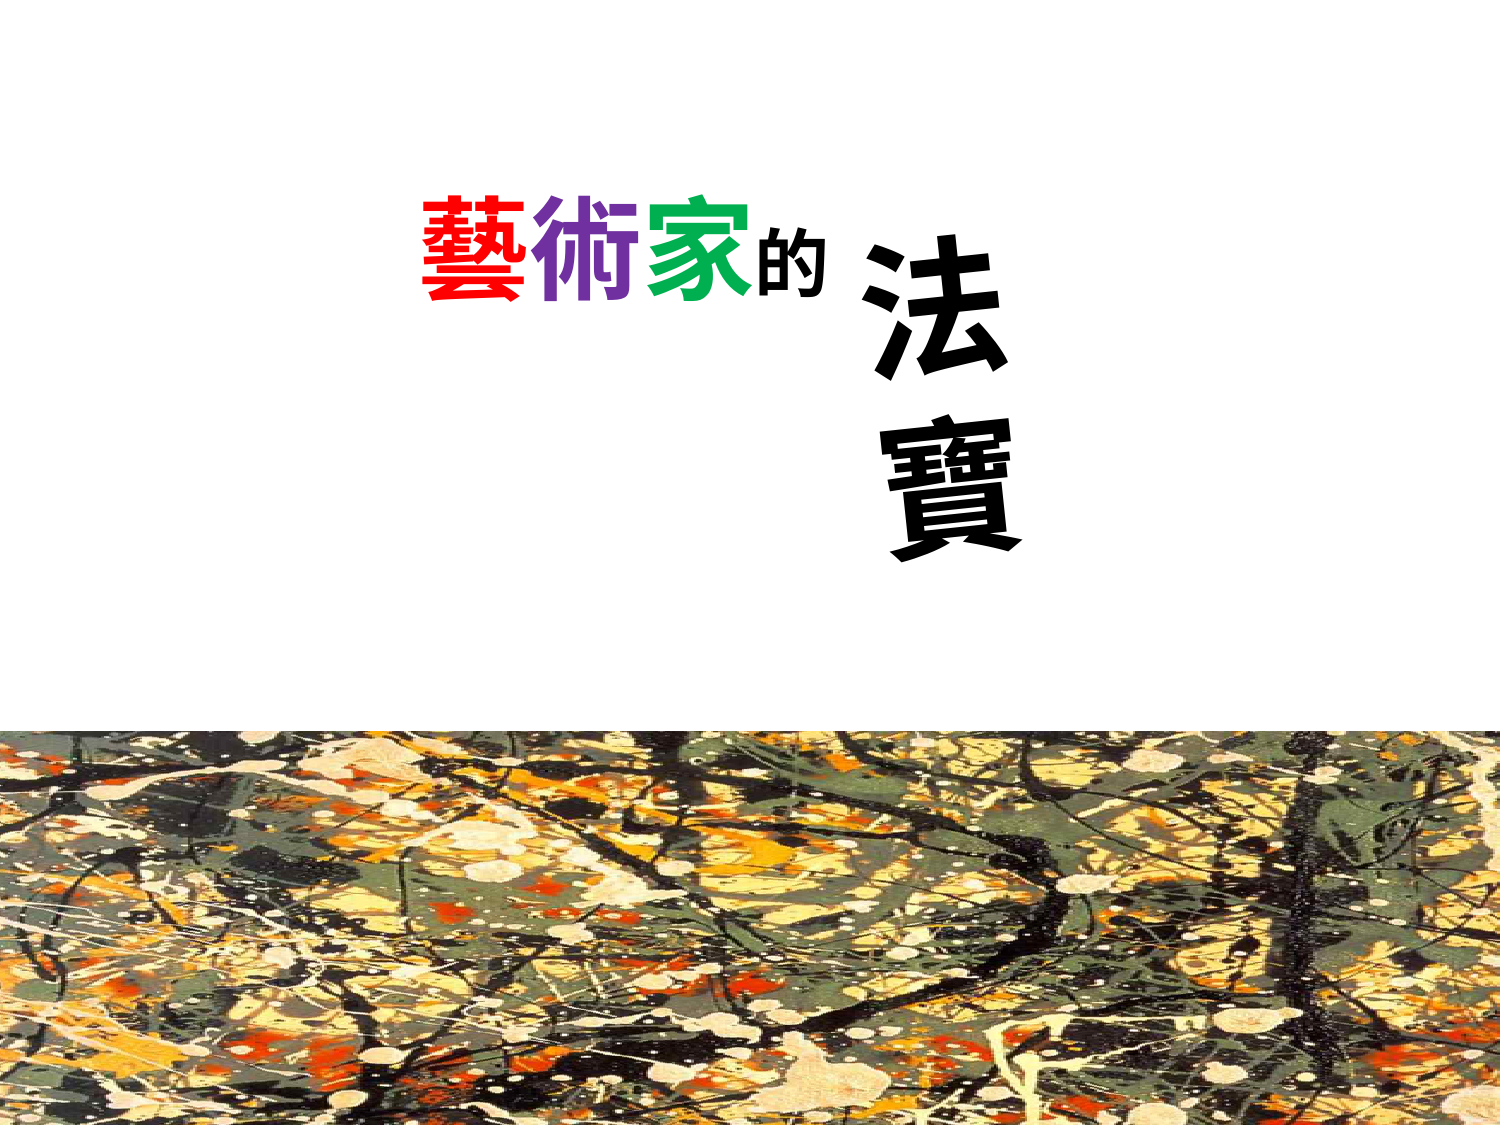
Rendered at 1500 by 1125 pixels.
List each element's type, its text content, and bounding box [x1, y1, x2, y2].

title 藝術家的 [167, 152, 1079, 340]
picture [0, 731, 1500, 1125]
text_box 法 寶 [832, 172, 1298, 595]
